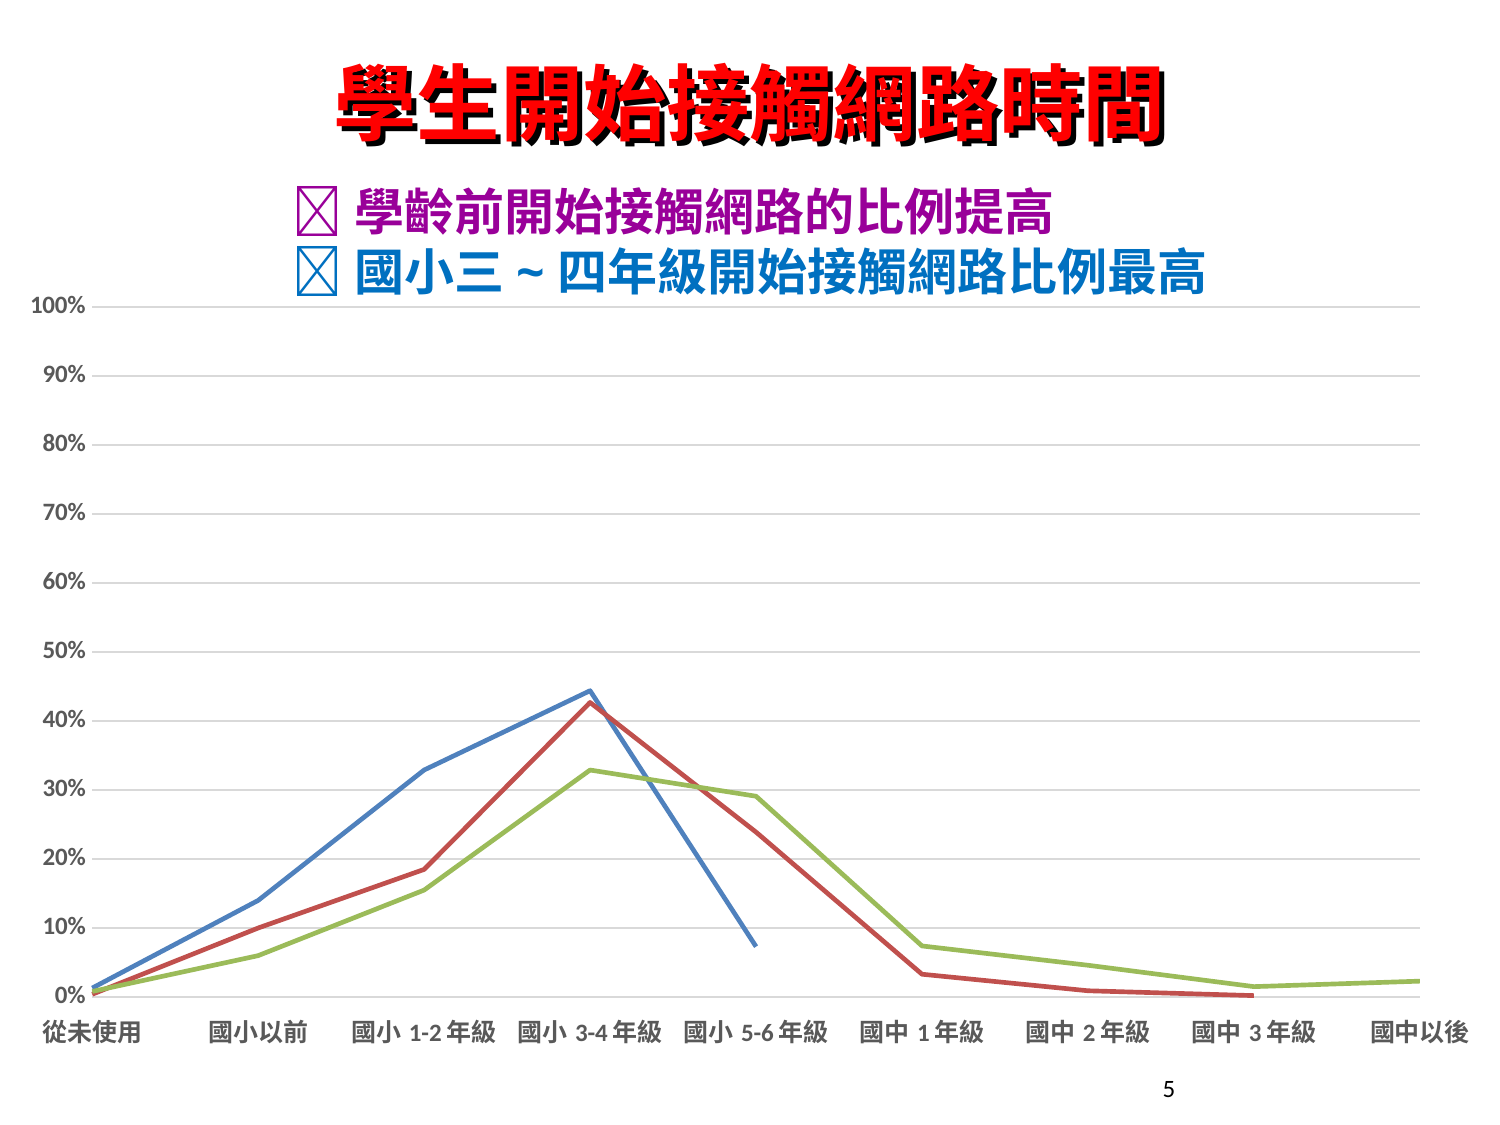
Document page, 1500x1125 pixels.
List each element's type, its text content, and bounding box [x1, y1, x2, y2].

text_box 5 [1147, 1065, 1498, 1125]
text_box 學齡前開始接觸網路的比例提高 國小三~四年級開始接觸網路比例最高 [277, 172, 1306, 309]
chart [0, 278, 1500, 1066]
title 學生開始接觸網路時間 [75, 7, 1426, 195]
